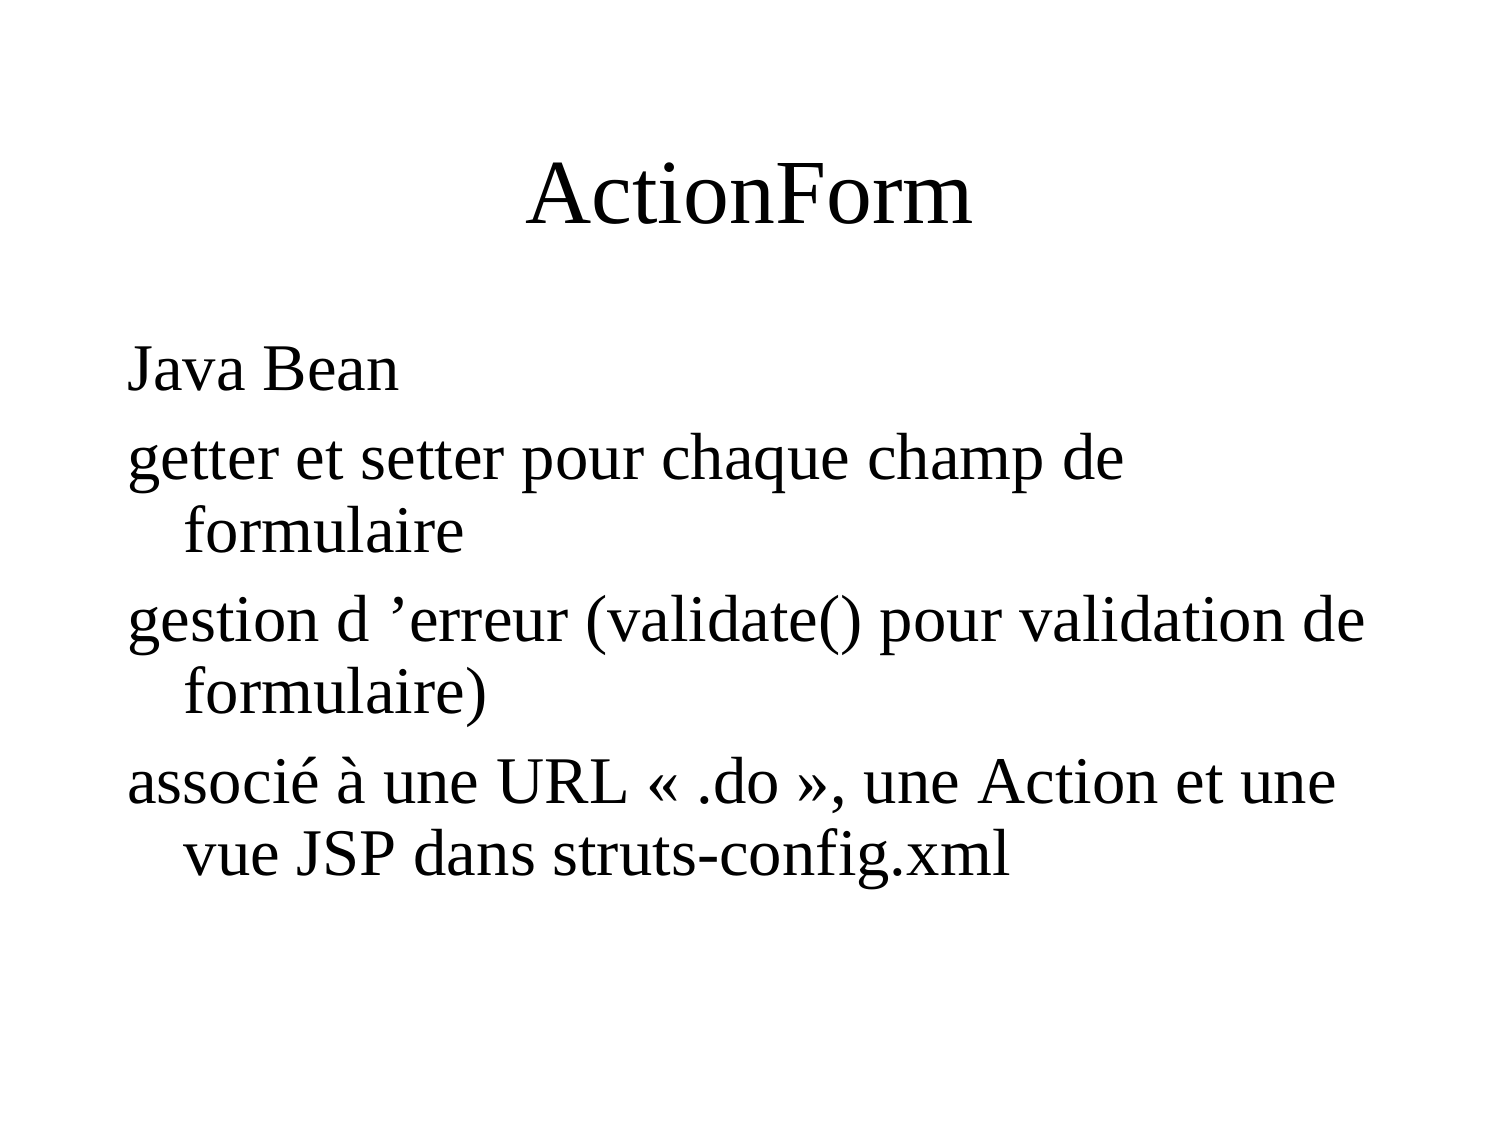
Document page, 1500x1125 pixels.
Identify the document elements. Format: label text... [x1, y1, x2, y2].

title ActionForm [112, 99, 1388, 288]
list Java Bean getter et setter pour chaque champ de formulaire gestion d ’erreur (validate() pour validation de formulaire) associé à une URL « .do », une Action et une vue JSP dans struts-config.xml [112, 324, 1388, 1000]
